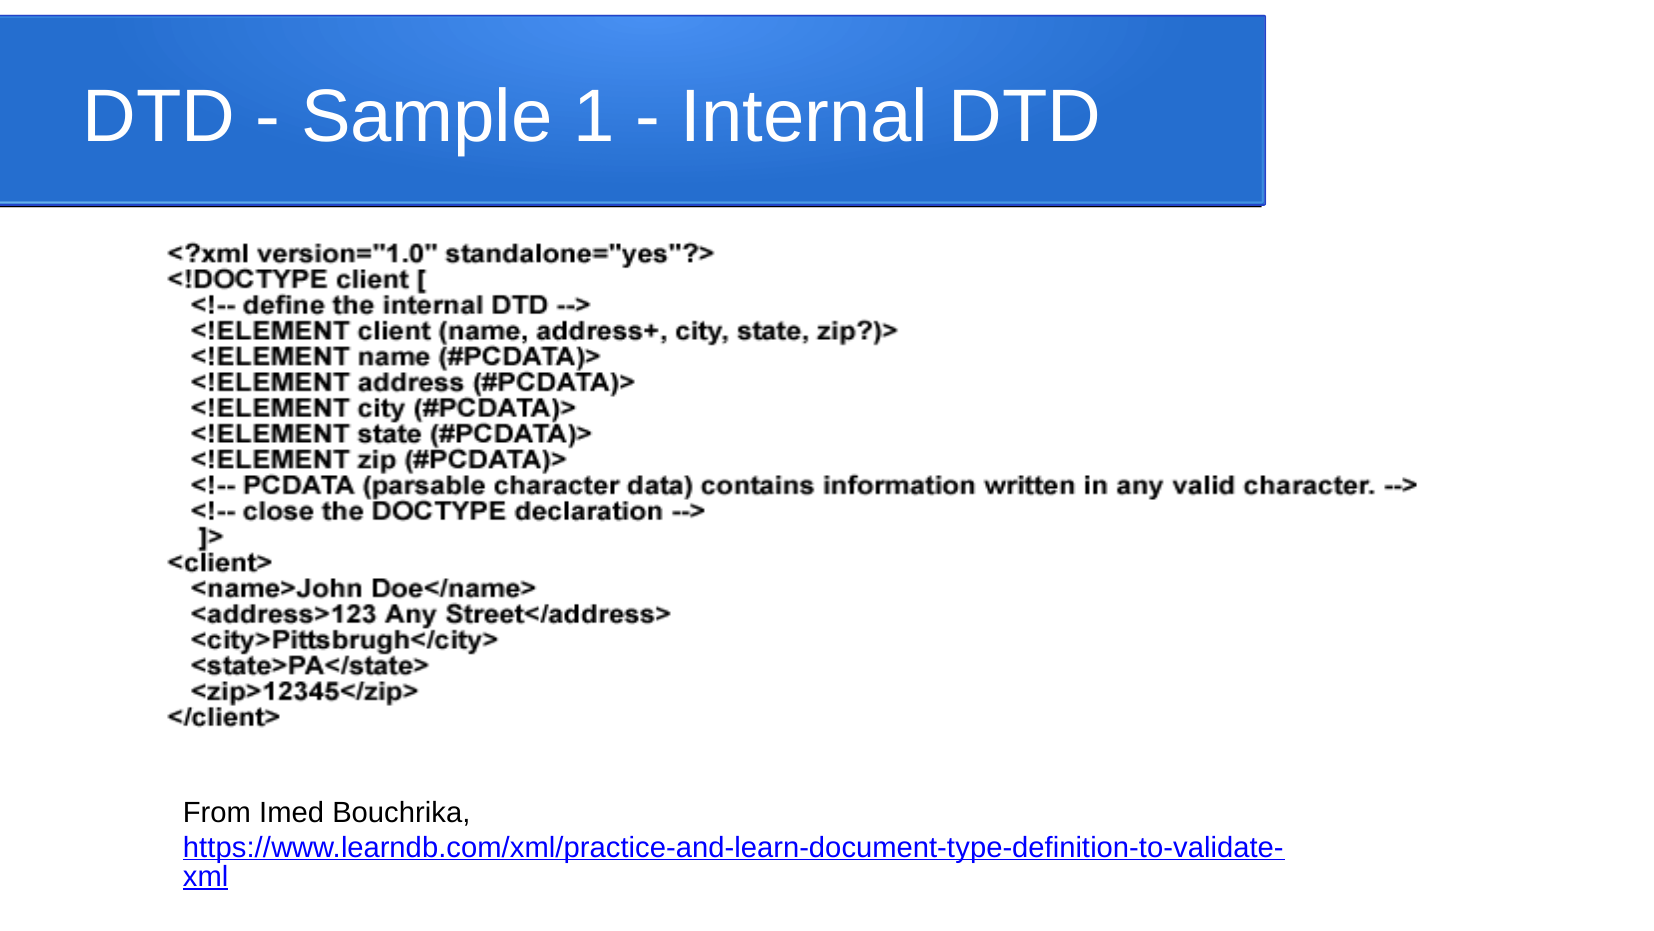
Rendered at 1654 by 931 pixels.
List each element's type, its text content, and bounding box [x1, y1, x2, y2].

picture [0, 13, 1269, 211]
picture [162, 235, 1429, 739]
text_box From Imed Bouchrika, https://www.learndb.com/xml/practice-and-learn-document-type-definition-to-validate-xml [167, 778, 1313, 856]
text_box DTD - Sample 1 - Internal DTD [82, 35, 1235, 189]
